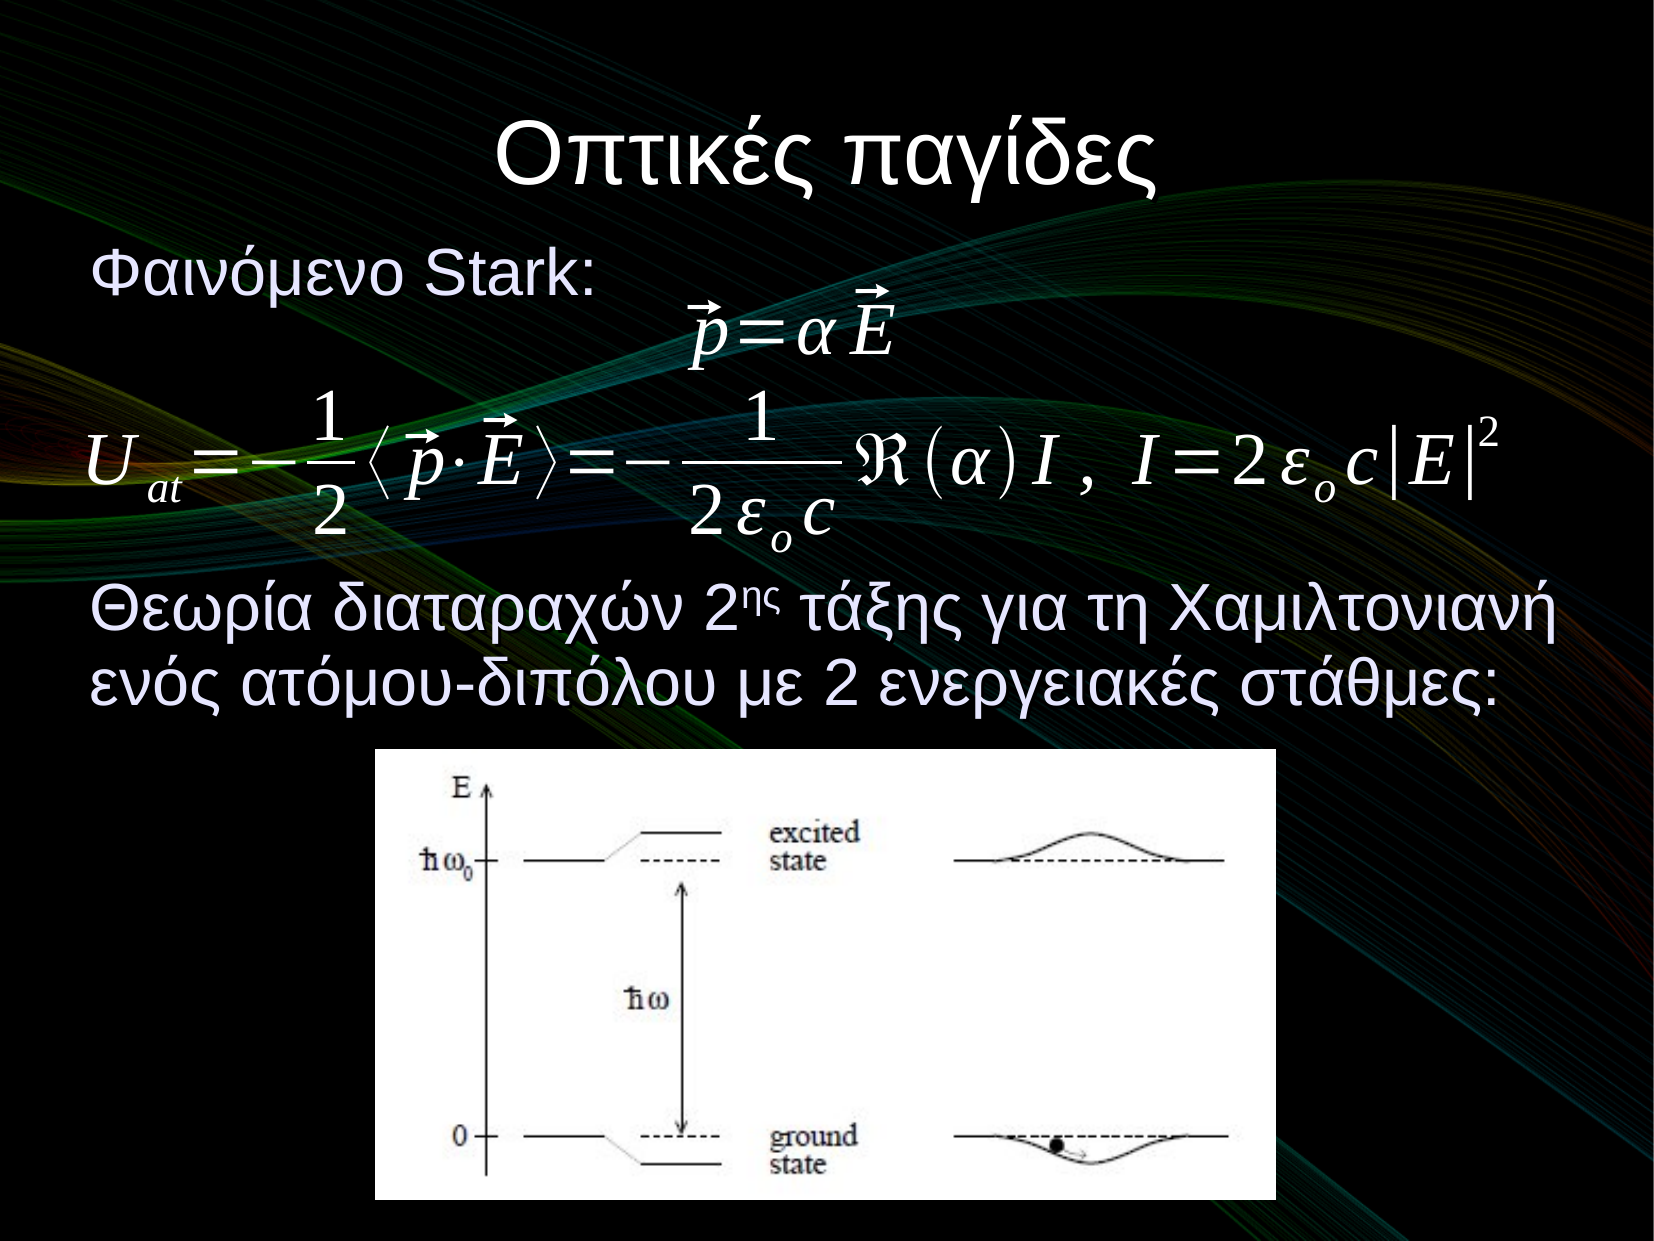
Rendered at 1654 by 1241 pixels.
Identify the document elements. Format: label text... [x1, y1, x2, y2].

chart [75, 279, 1506, 562]
picture [0, 0, 1654, 1241]
text_box Θεωρία διαταραχών 2ης τάξης για τη Χαμιλτονιανή ενός ατόμου-διπόλου με 2 ενεργειακές στάθμες: [75, 562, 1576, 727]
title Οπτικές παγίδες [82, 56, 1571, 227]
text_box Φαινόμενο Stark: [75, 227, 1576, 318]
